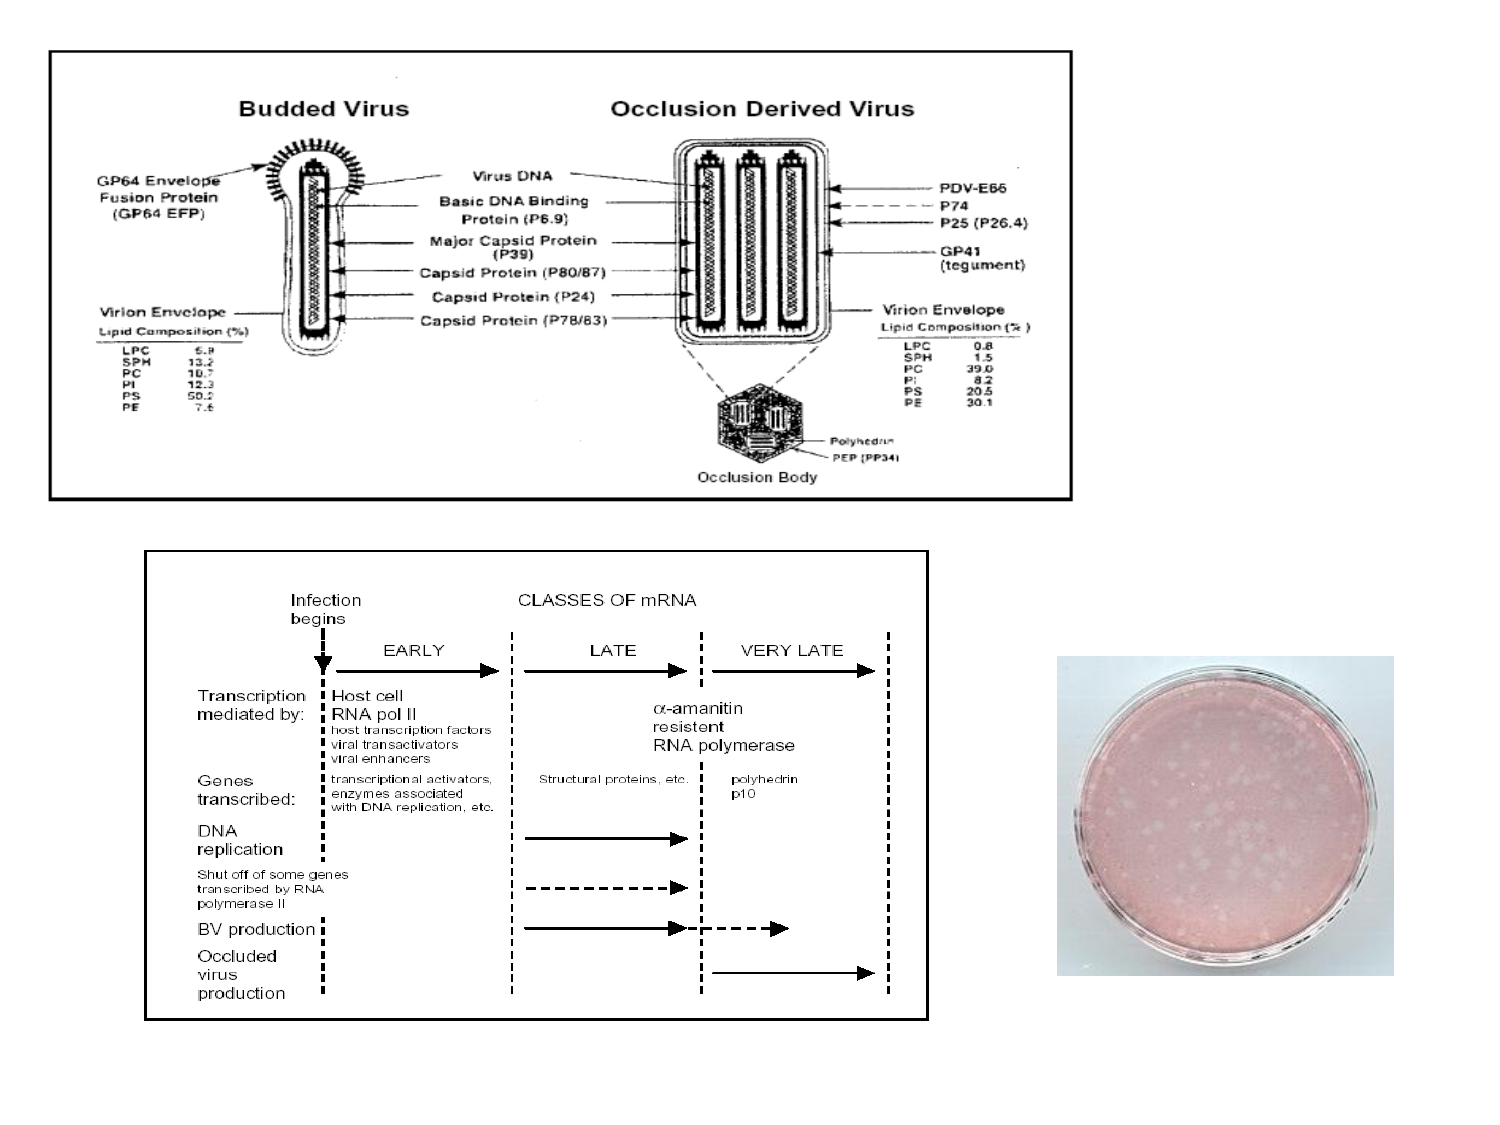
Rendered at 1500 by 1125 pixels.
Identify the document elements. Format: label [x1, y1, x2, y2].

picture [41, 30, 1081, 509]
picture [1057, 656, 1394, 976]
picture [135, 538, 939, 1028]
